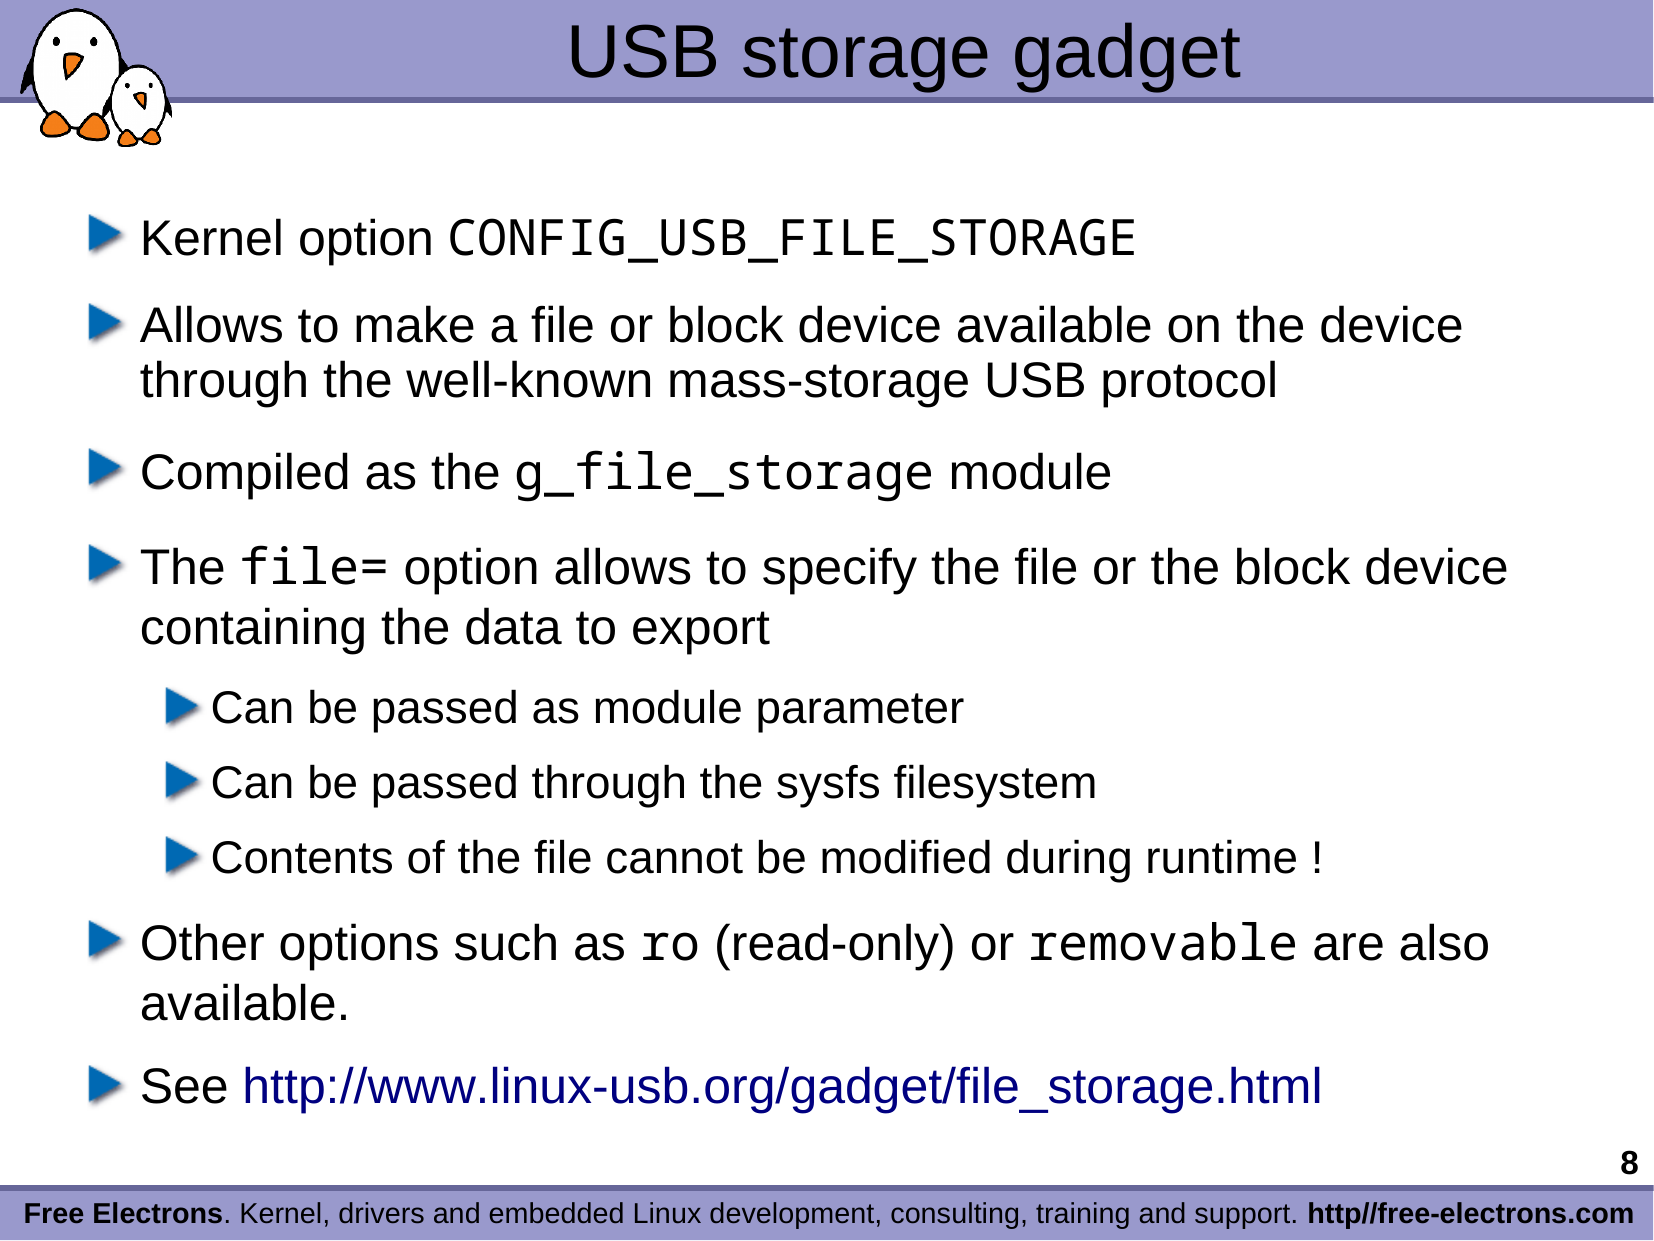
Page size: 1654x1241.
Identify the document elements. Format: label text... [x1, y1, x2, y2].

picture [20, 8, 172, 147]
list Kernel option CONFIG_USB_FILE_STORAGE Allows to make a file or block device available on the device through the well-known mass-storage USB protocol Compiled as the g_file_storage module The file= option allows to specify the file or the block device containing the data to export Can be passed as module parameter Can be passed through the sysfs filesystem Contents of the file cannot be modified during runtime ! Other options such as ro (read-only) or removable are also available. See http://www.linux-usb.org/gadget/file_storage.html [68, 201, 1592, 1141]
title USB storage gadget [178, 4, 1631, 98]
